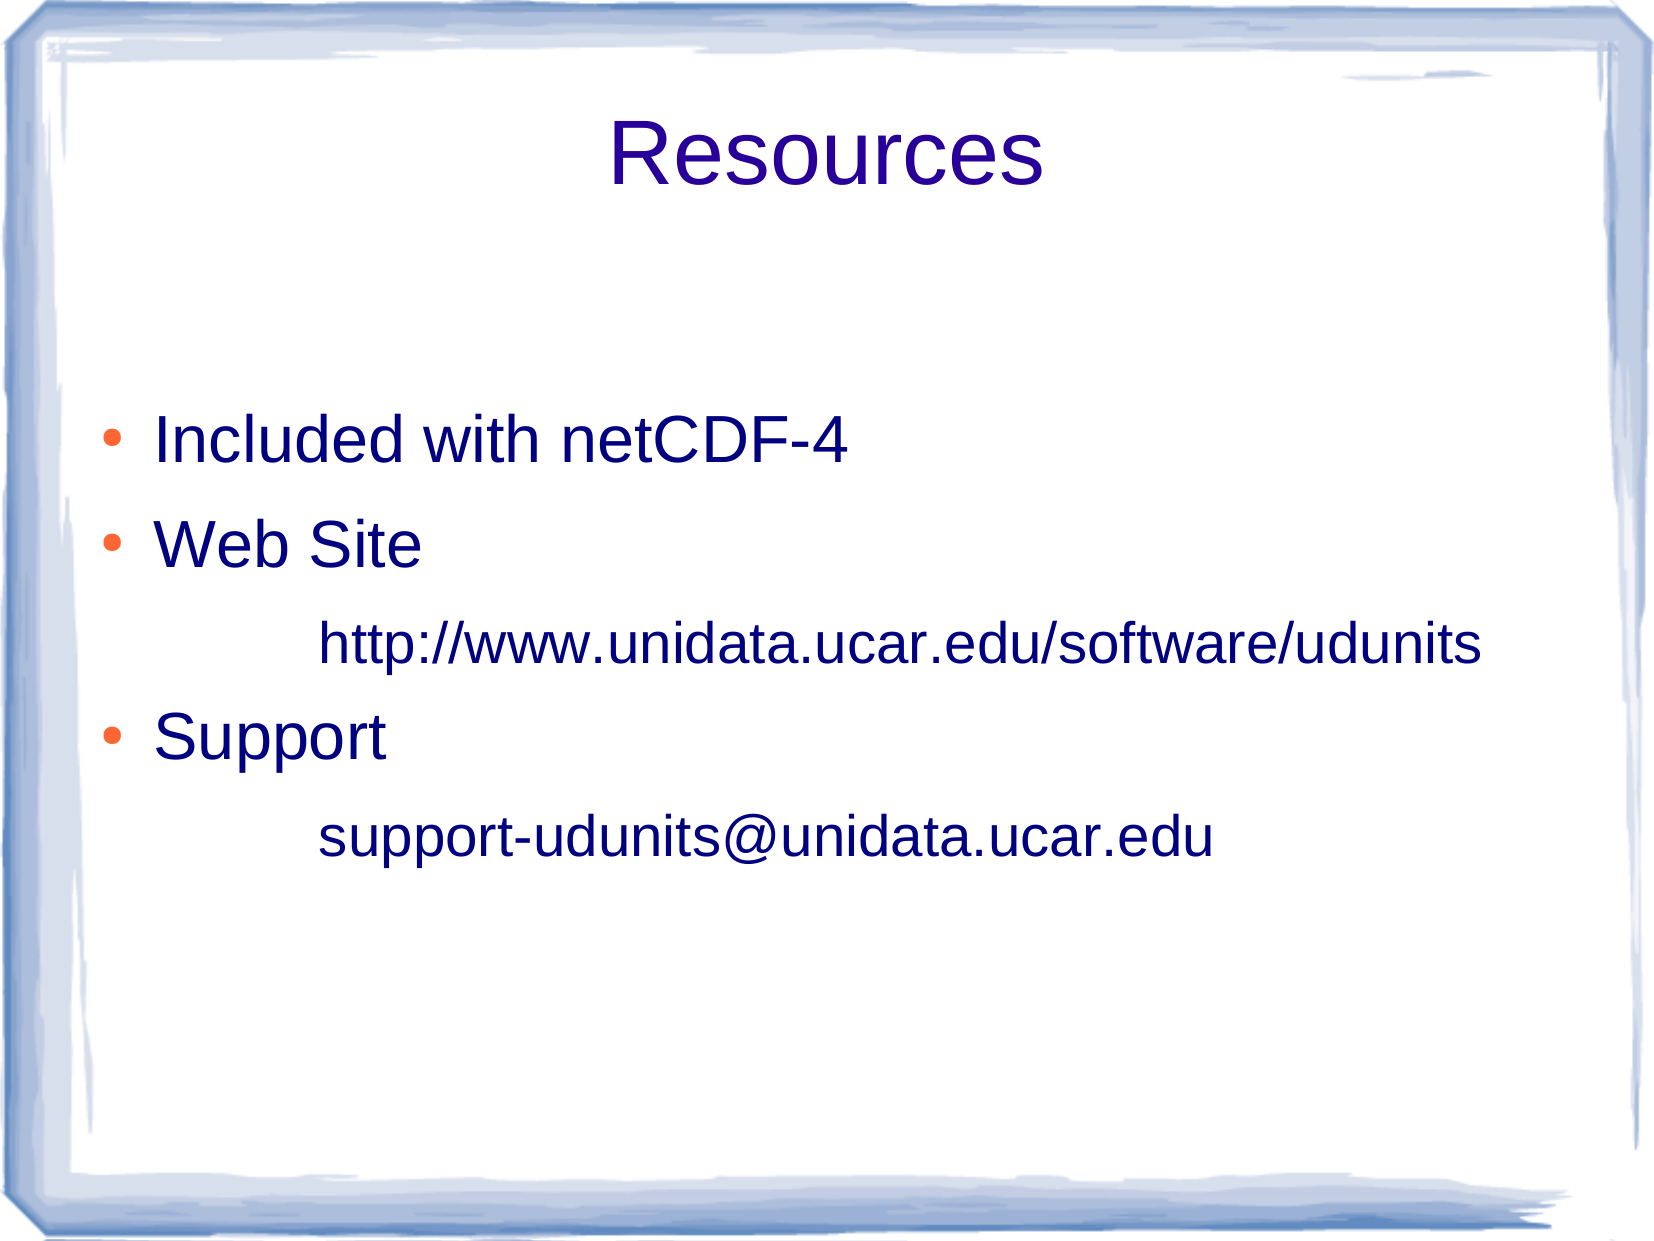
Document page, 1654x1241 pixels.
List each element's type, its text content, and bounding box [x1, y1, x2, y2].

picture [0, 0, 1654, 1241]
list Included with netCDF-4 Web Site http://www.unidata.ucar.edu/software/udunits Support support-udunits@unidata.ucar.edu [82, 402, 1571, 938]
title Resources [82, 49, 1571, 257]
